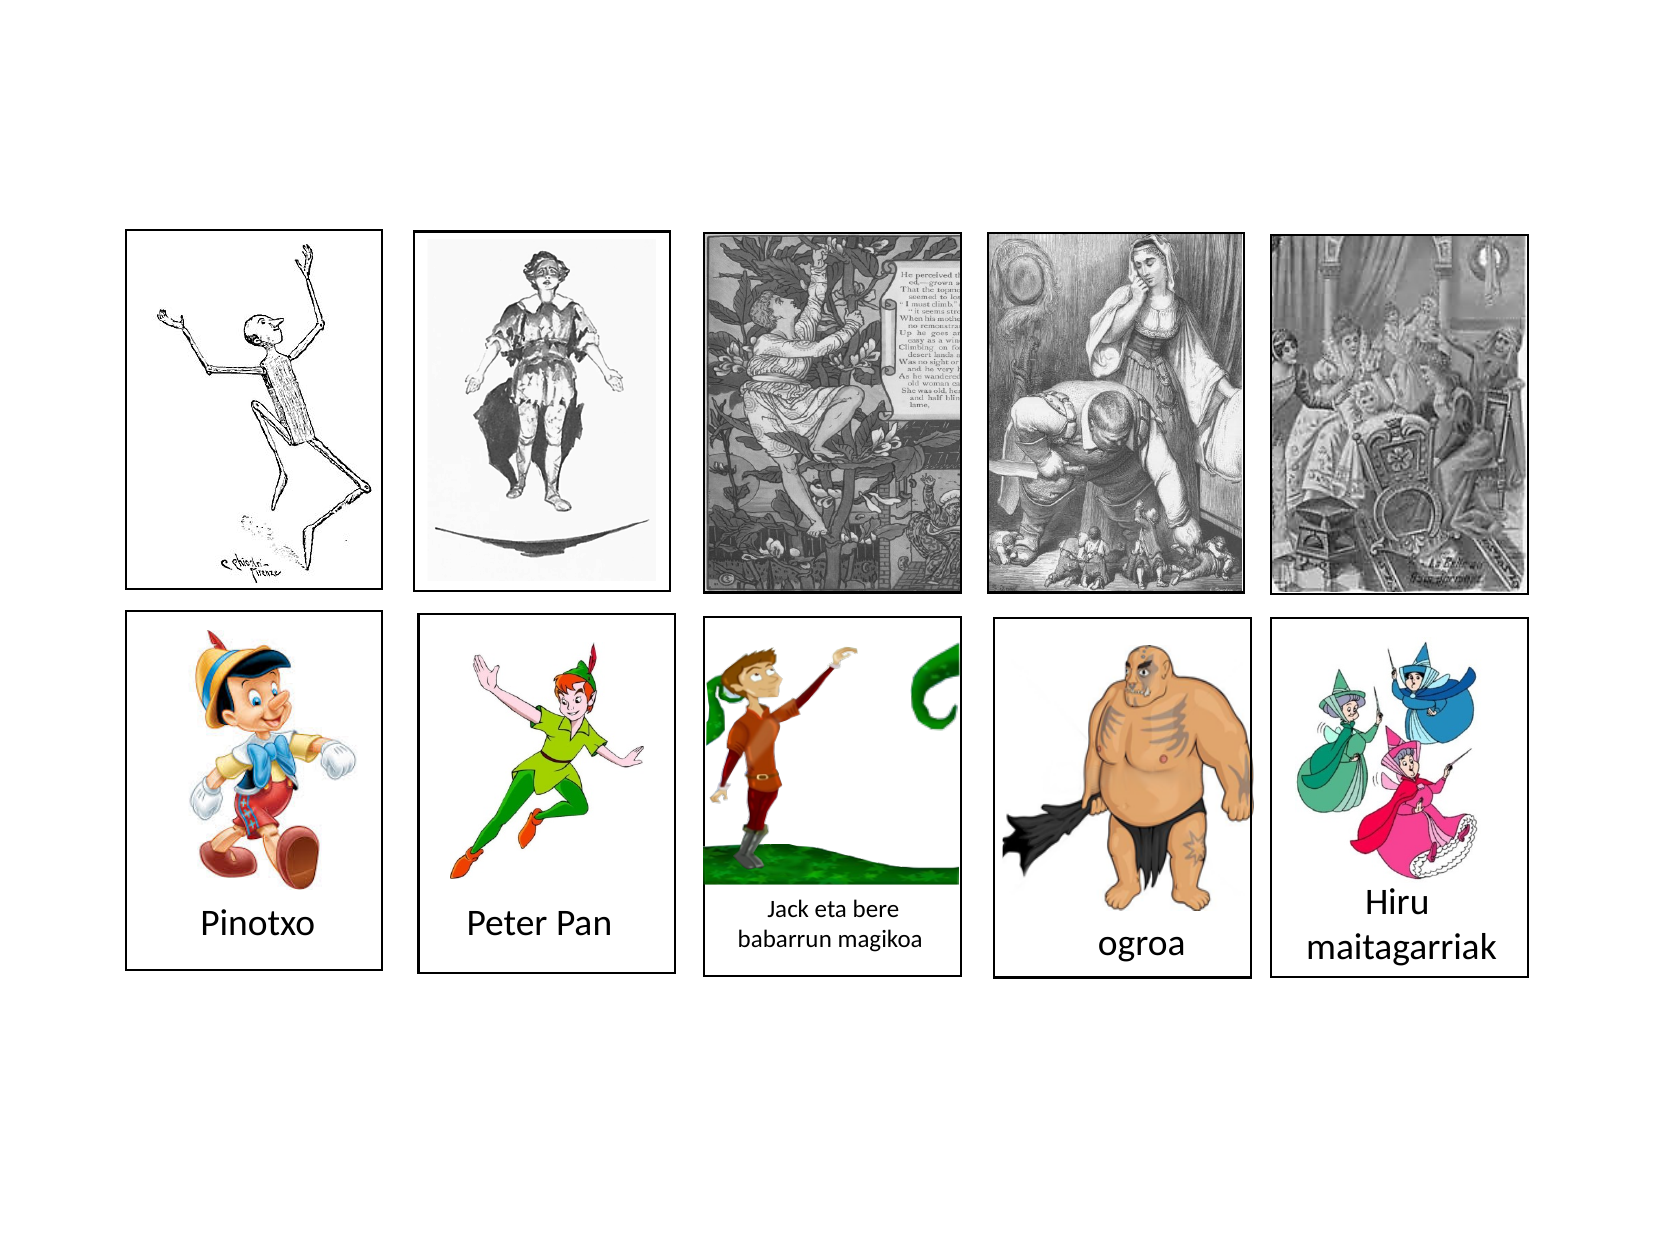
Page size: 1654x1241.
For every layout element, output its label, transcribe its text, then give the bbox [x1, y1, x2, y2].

picture [144, 231, 381, 586]
text_box Peter Pan [451, 890, 628, 951]
text_box Jack eta bere babarrun magikoa [719, 885, 947, 960]
text_box Hiru maitagarriak [1291, 869, 1512, 975]
picture [989, 234, 1242, 591]
picture [144, 630, 381, 891]
picture [1272, 236, 1527, 592]
picture [427, 239, 656, 581]
picture [1295, 637, 1508, 869]
picture [705, 234, 960, 591]
picture [703, 646, 959, 885]
picture [144, 228, 392, 586]
picture [1002, 645, 1250, 911]
text_box Pinotxo [185, 890, 330, 951]
text_box ogroa [1083, 910, 1201, 971]
picture [910, 642, 961, 731]
picture [450, 642, 644, 879]
